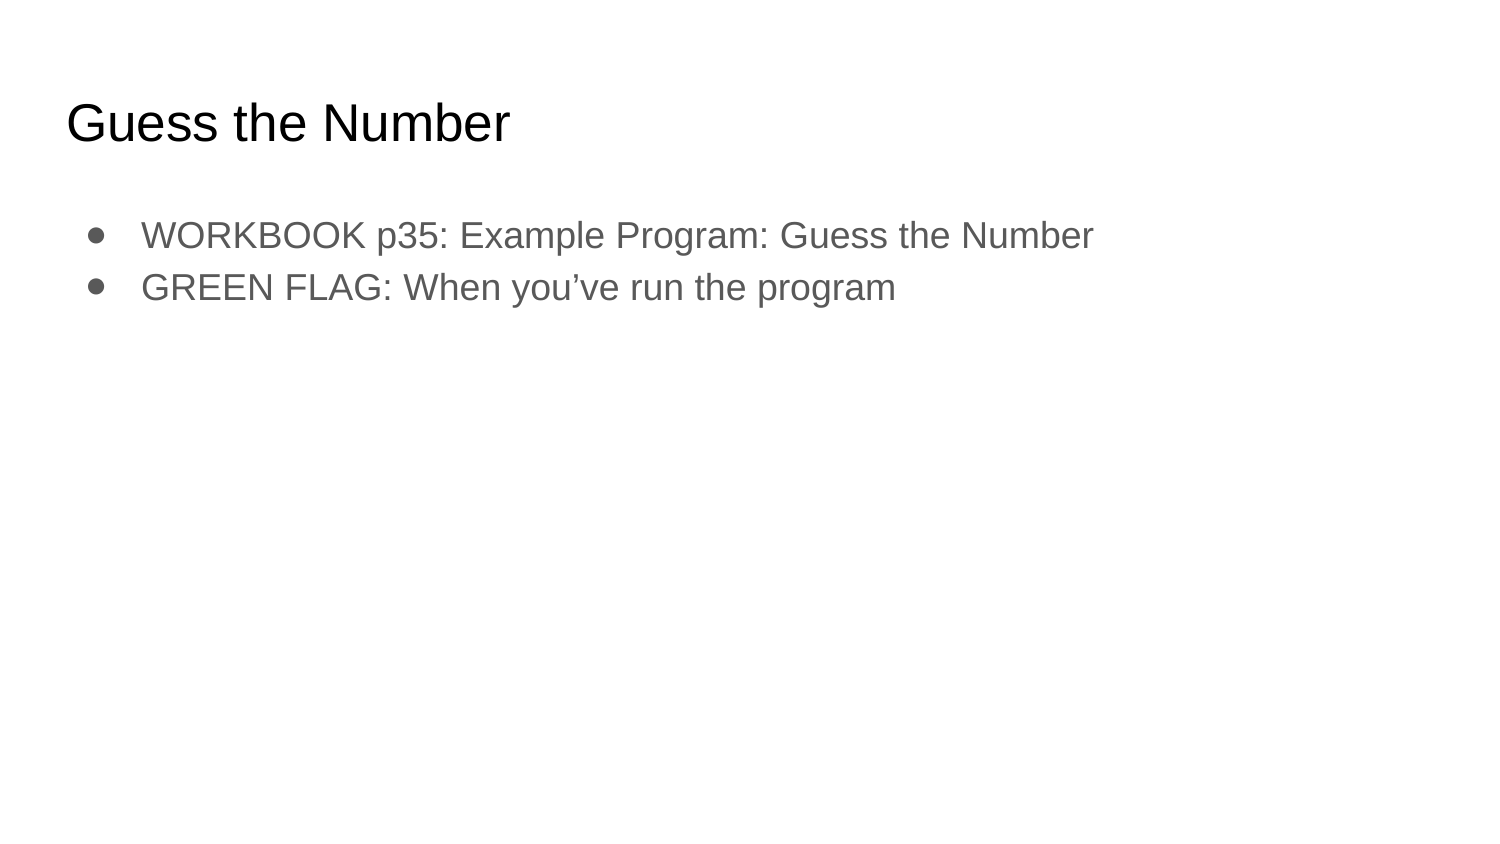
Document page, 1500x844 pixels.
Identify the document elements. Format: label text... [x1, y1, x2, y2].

list WORKBOOK p35: Example Program: Guess the Number GREEN FLAG: When you’ve run the program [51, 189, 1449, 750]
title Guess the Number [51, 72, 1449, 167]
